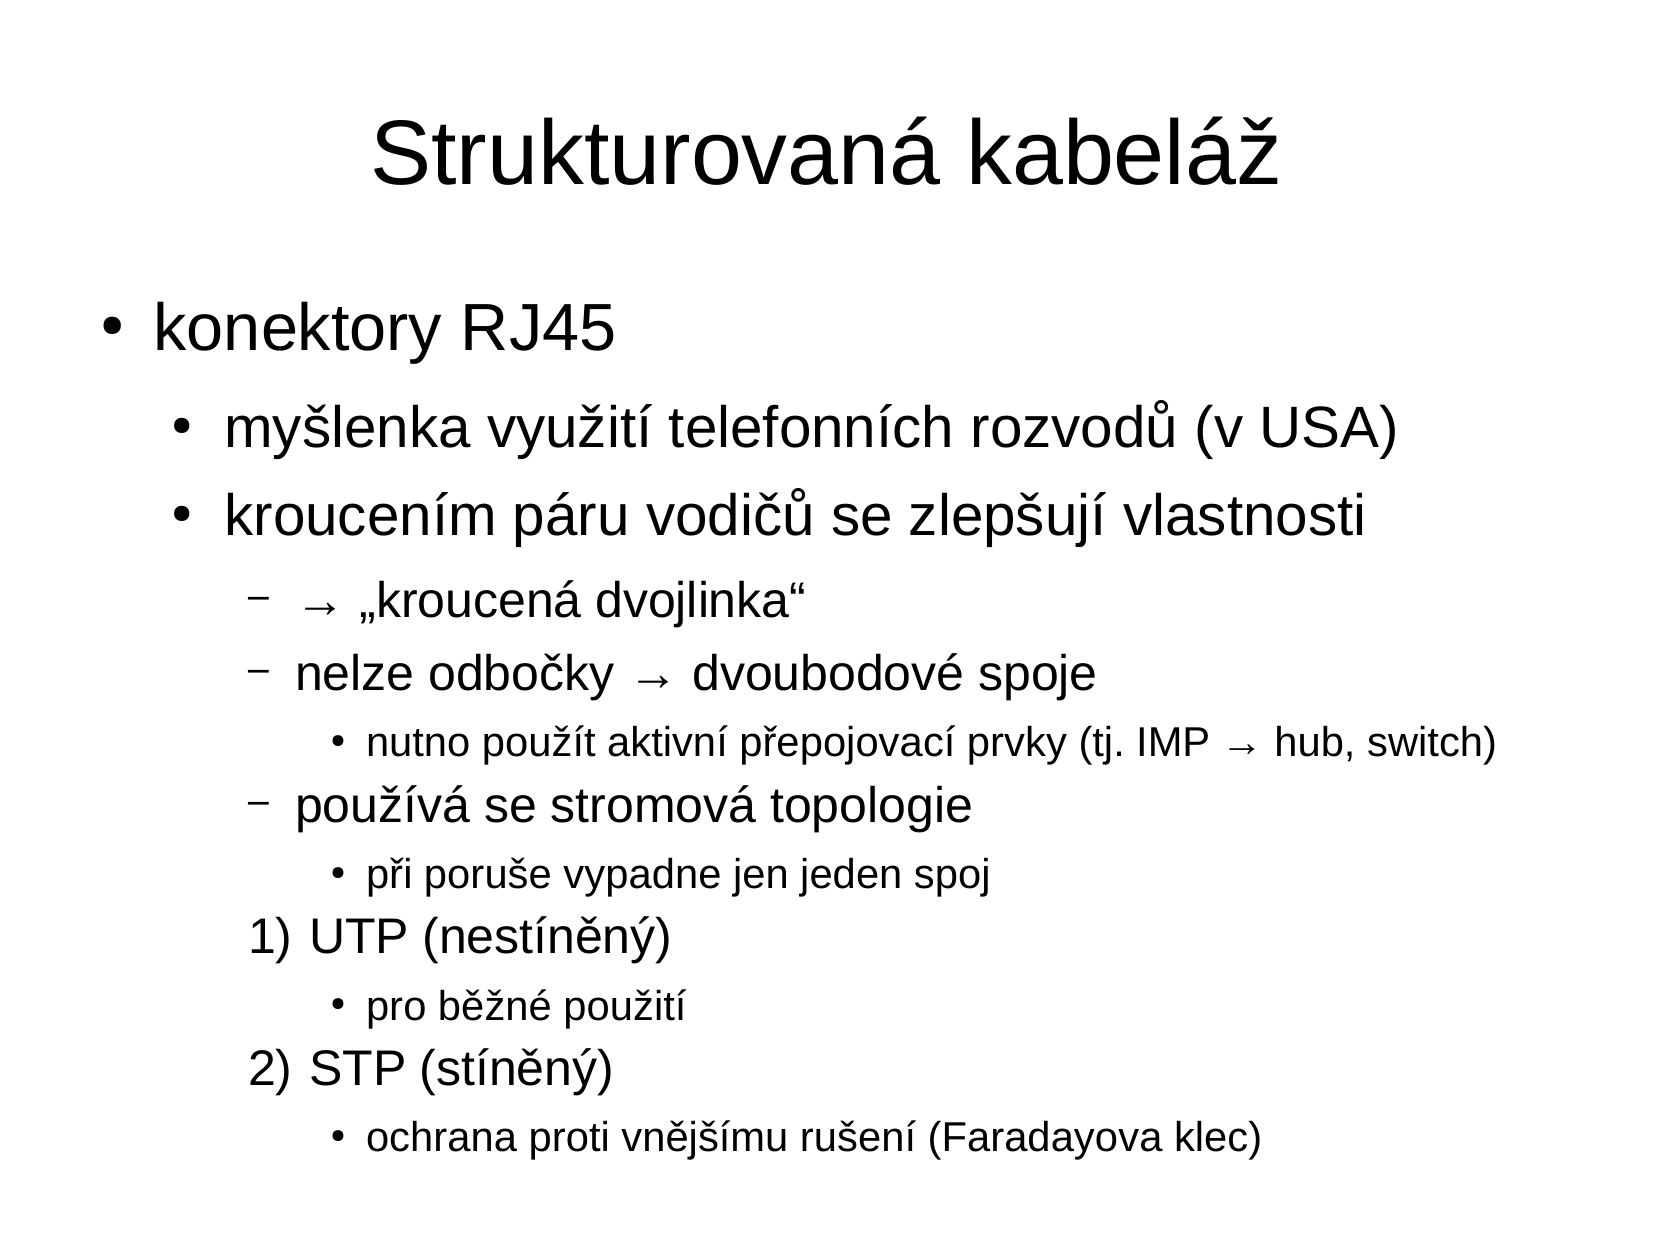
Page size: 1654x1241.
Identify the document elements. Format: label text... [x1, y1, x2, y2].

title Strukturovaná kabeláž [82, 56, 1571, 250]
list konektory RJ45 myšlenka využití telefonních rozvodů (v USA) kroucením páru vodičů se zlepšují vlastnosti → „kroucená dvojlinka“ nelze odbočky → dvoubodové spoje nutno použít aktivní přepojovací prvky (tj. IMP → hub, switch) používá se stromová topologie při poruše vypadne jen jeden spoj UTP (nestíněný) pro běžné použití STP (stíněný) ochrana proti vnějšímu rušení (Faradayova klec) [82, 290, 1571, 1162]
